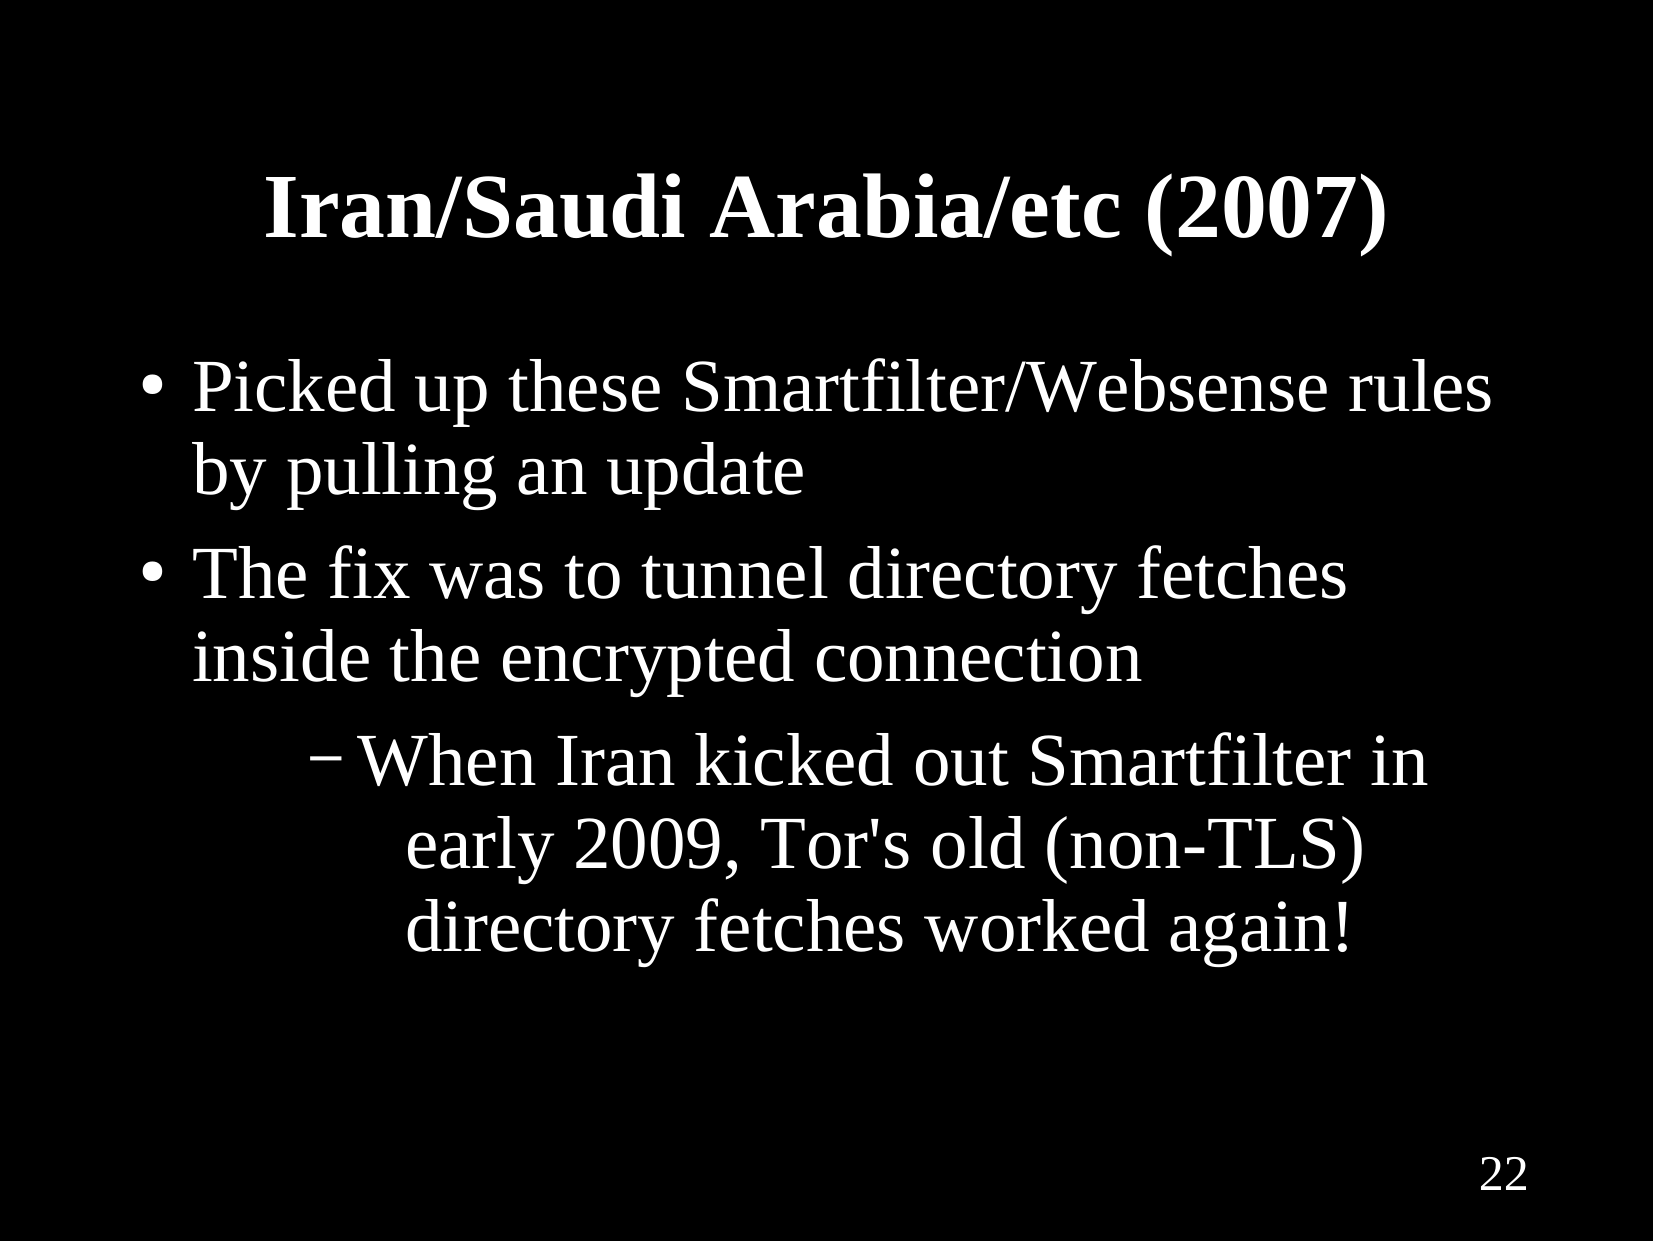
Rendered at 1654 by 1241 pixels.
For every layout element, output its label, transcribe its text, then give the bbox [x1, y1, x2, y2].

list Picked up these Smartfilter/Websense rules by pulling an update The fix was to tunnel directory fetches inside the encrypted connection When Iran kicked out Smartfilter in early 2009, Tor's old (non-TLS) directory fetches worked again! [121, 344, 1534, 1127]
title Iran/Saudi Arabia/etc (2007) [121, 102, 1534, 311]
